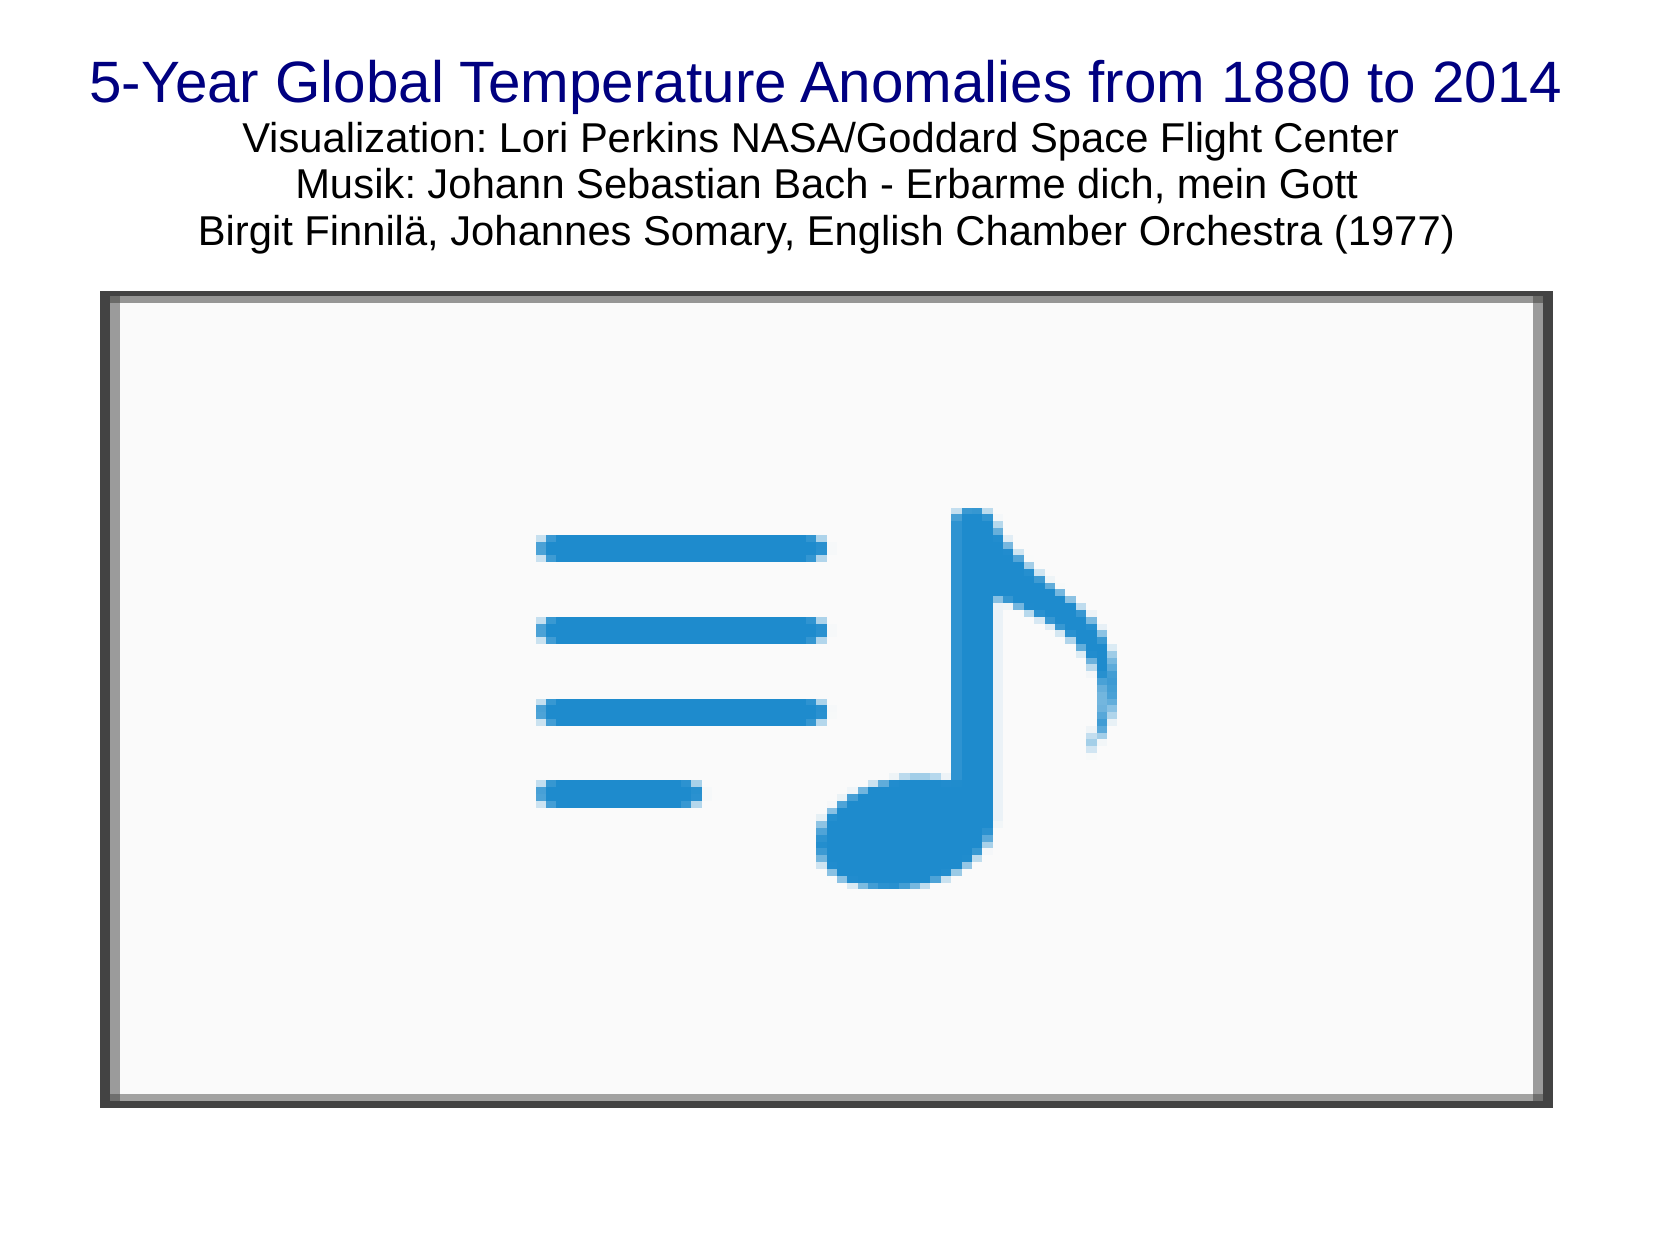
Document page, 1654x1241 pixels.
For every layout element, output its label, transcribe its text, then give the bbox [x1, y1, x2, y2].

title 5-Year Global Temperature Anomalies from 1880 to 2014 Visualization: Lori Perkins NASA/Goddard Space Flight Center Musik: Johann Sebastian Bach - Erbarme dich, mein Gott Birgit Finnilä, Johannes Somary, English Chamber Orchestra (1977) [82, 49, 1571, 257]
text_box [99, 290, 1555, 1109]
